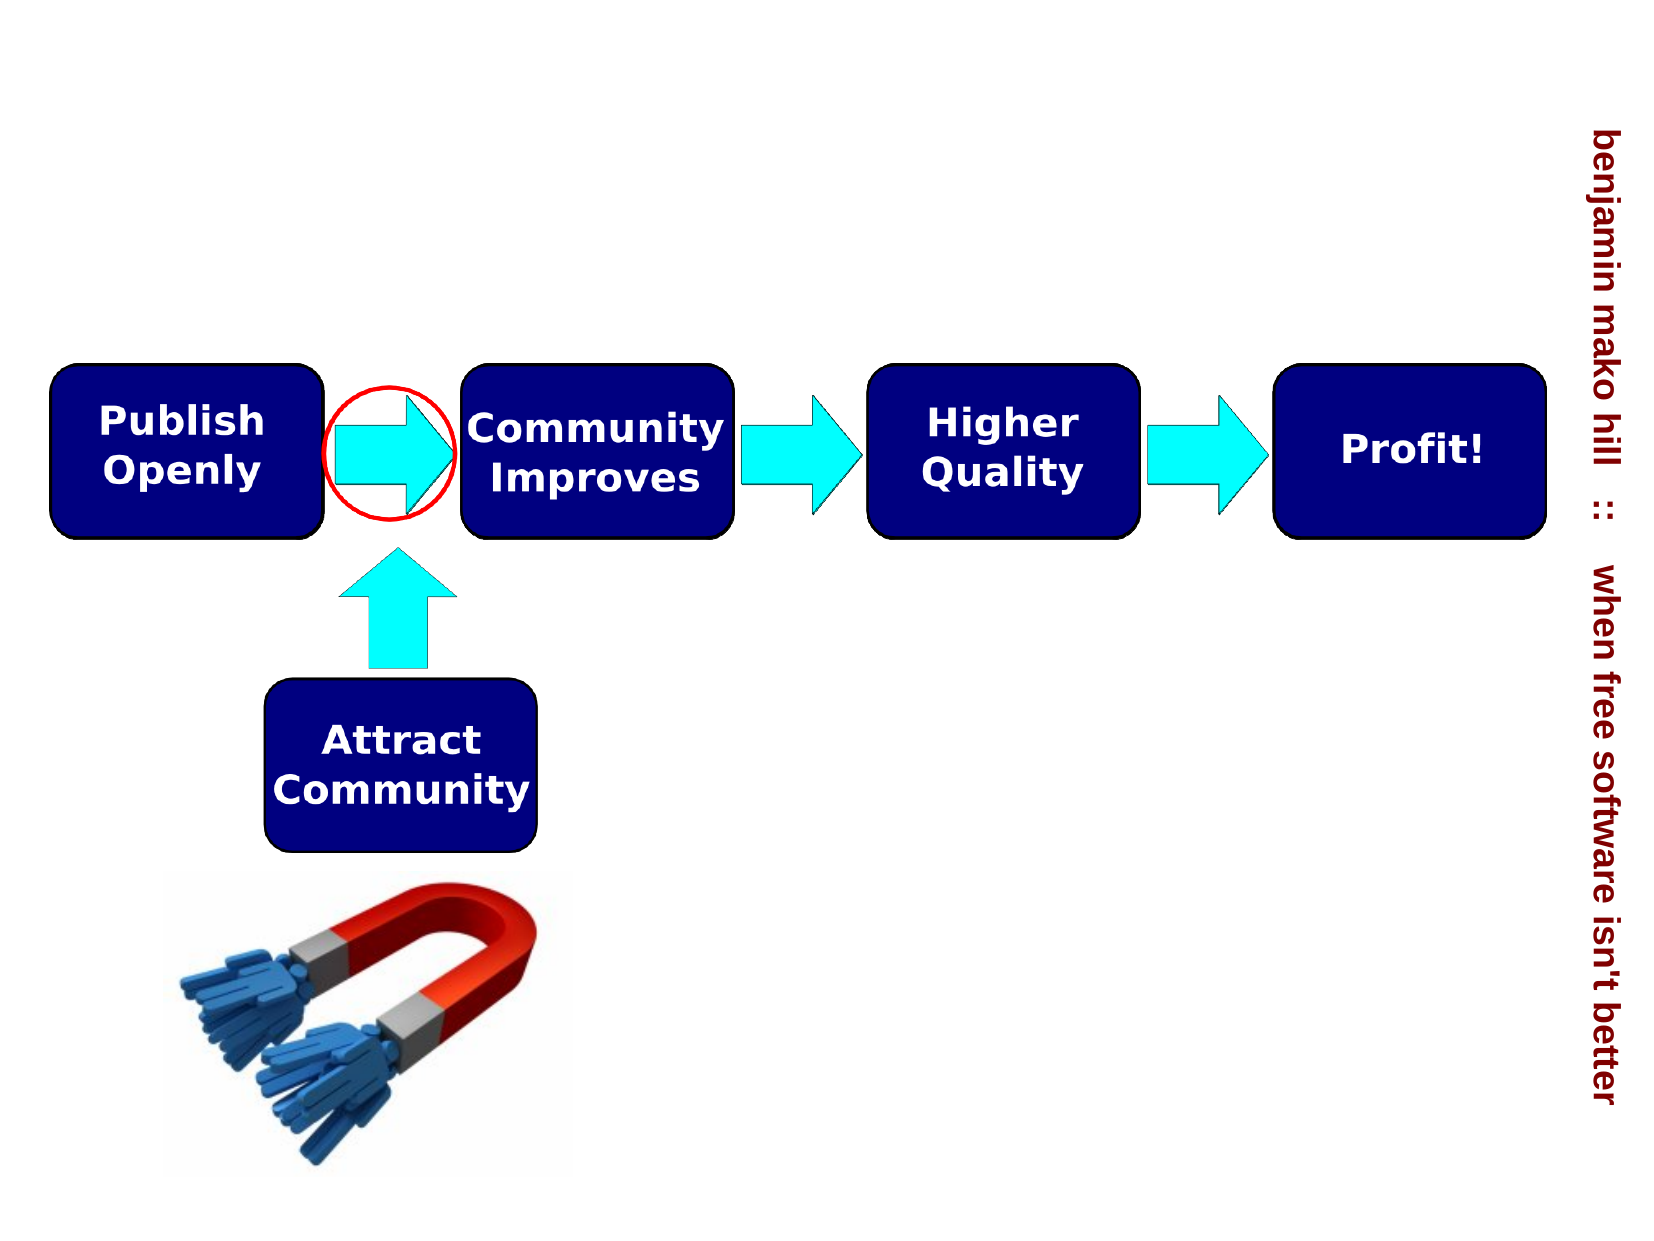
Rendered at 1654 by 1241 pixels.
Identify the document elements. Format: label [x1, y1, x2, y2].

picture [49, 50, 1547, 853]
picture [163, 871, 573, 1177]
